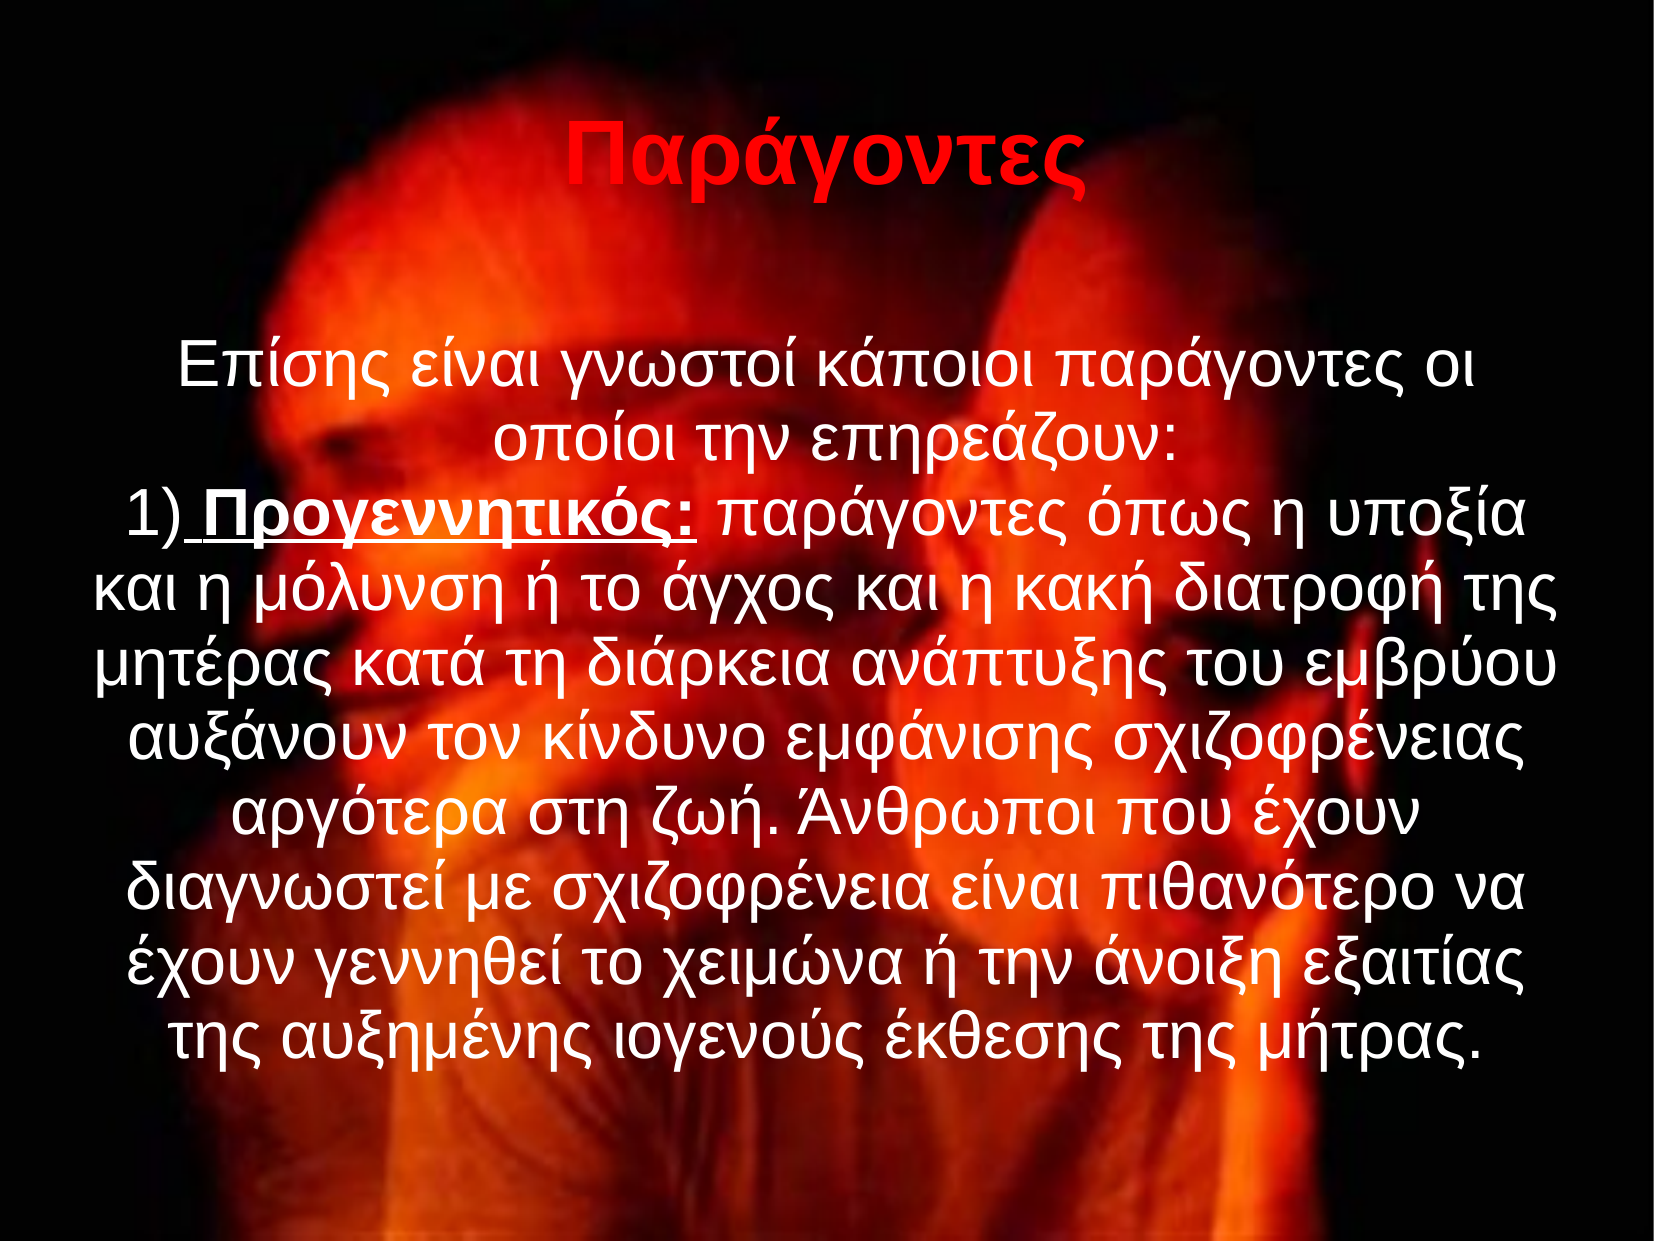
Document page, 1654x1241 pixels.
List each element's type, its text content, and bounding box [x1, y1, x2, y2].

title Παράγοντες [82, 56, 1571, 250]
subtitle Επίσης είναι γνωστοί κάποιοι παράγοντες οι οποίοι την επηρεάζουν: 1) Προγεννητικός: παράγοντες όπως η υποξία και η μόλυνση ή το άγχος και η κακή διατροφή της μητέρας κατά τη διάρκεια ανάπτυξης του εμβρύου αυξάνουν τον κίνδυνο εμφάνισης σχιζοφρένειας αργότερα στη ζωή. Άνθρωποι που έχουν διαγνωστεί με σχιζοφρένεια είναι πιθανότερο να έχουν γεννηθεί το χειμώνα ή την άνοιξη εξαιτίας της αυξημένης ιογενούς έκθεσης της μήτρας. [82, 297, 1571, 1102]
picture [0, 0, 1654, 1241]
